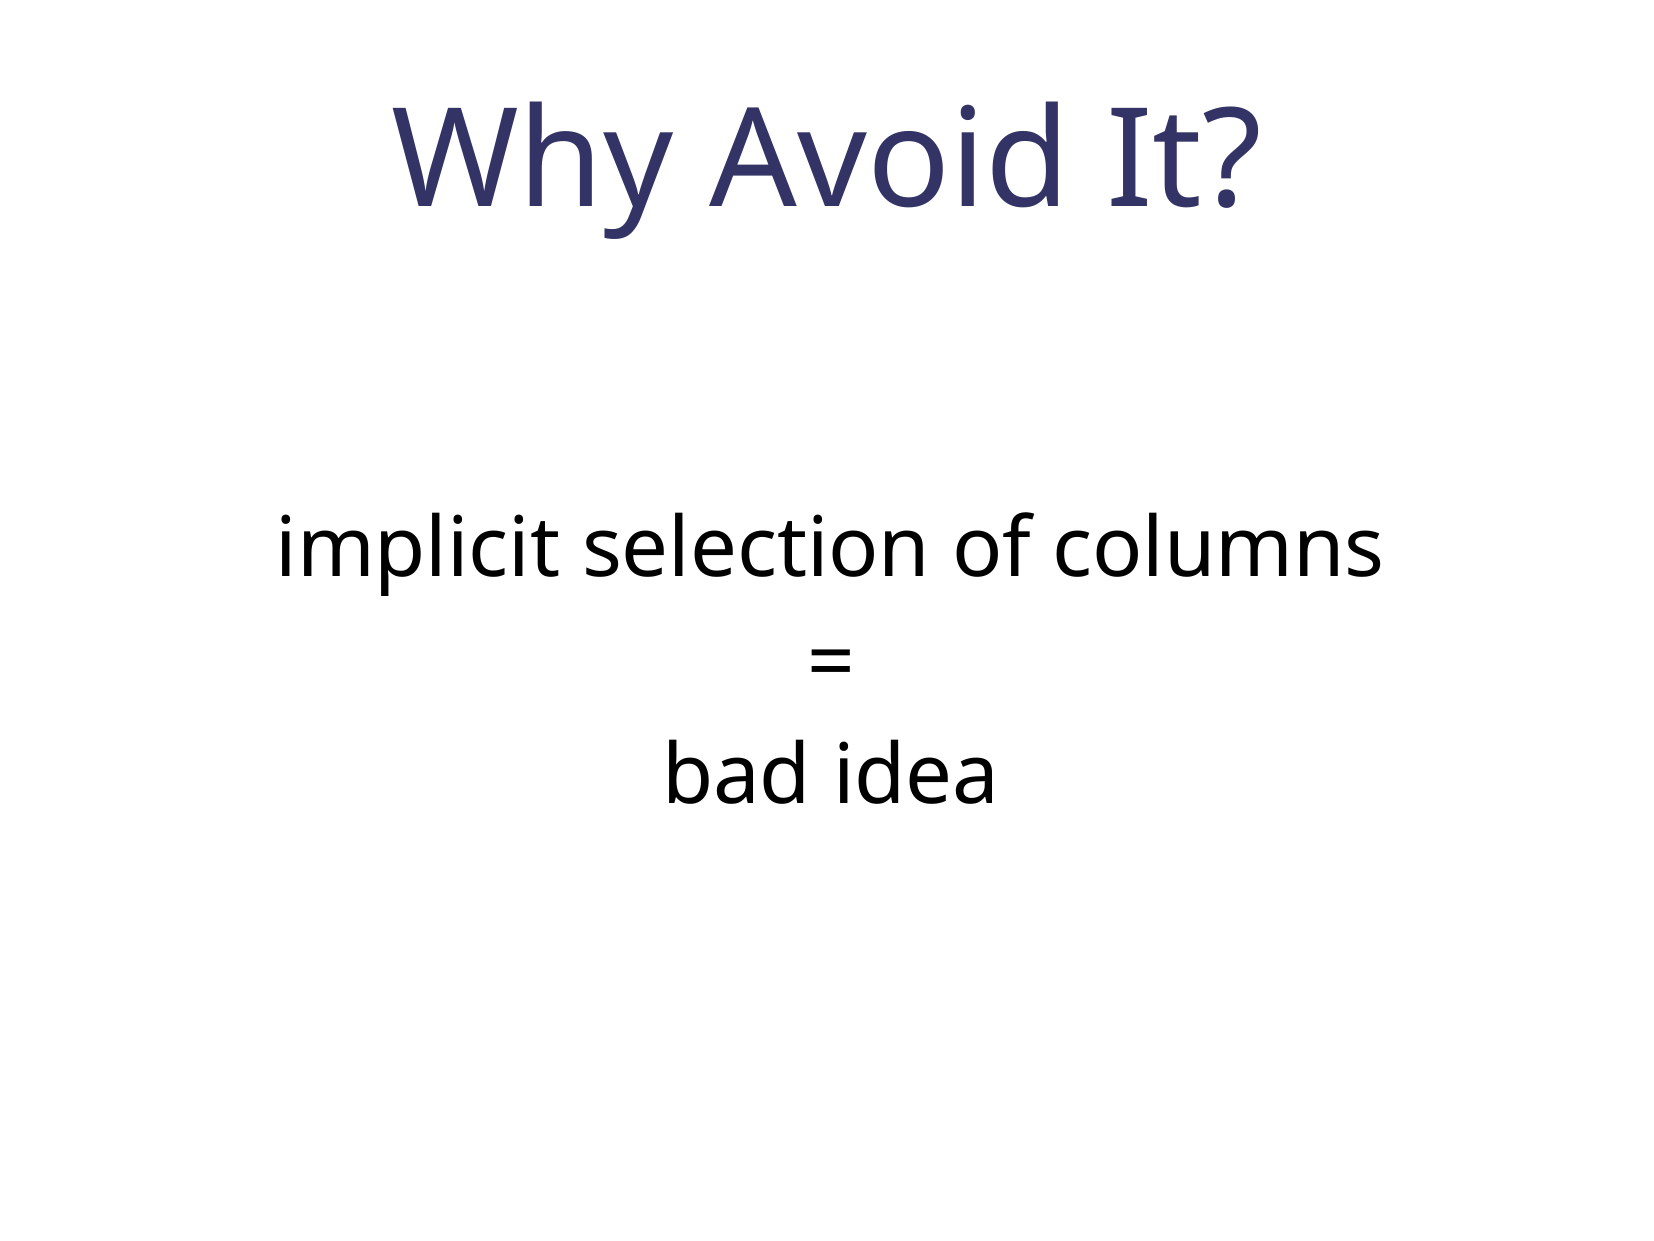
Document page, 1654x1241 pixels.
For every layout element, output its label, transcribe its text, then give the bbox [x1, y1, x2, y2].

subtitle implicit selection of columns = bad idea [86, 487, 1576, 873]
title Why Avoid It? [0, 49, 1654, 257]
